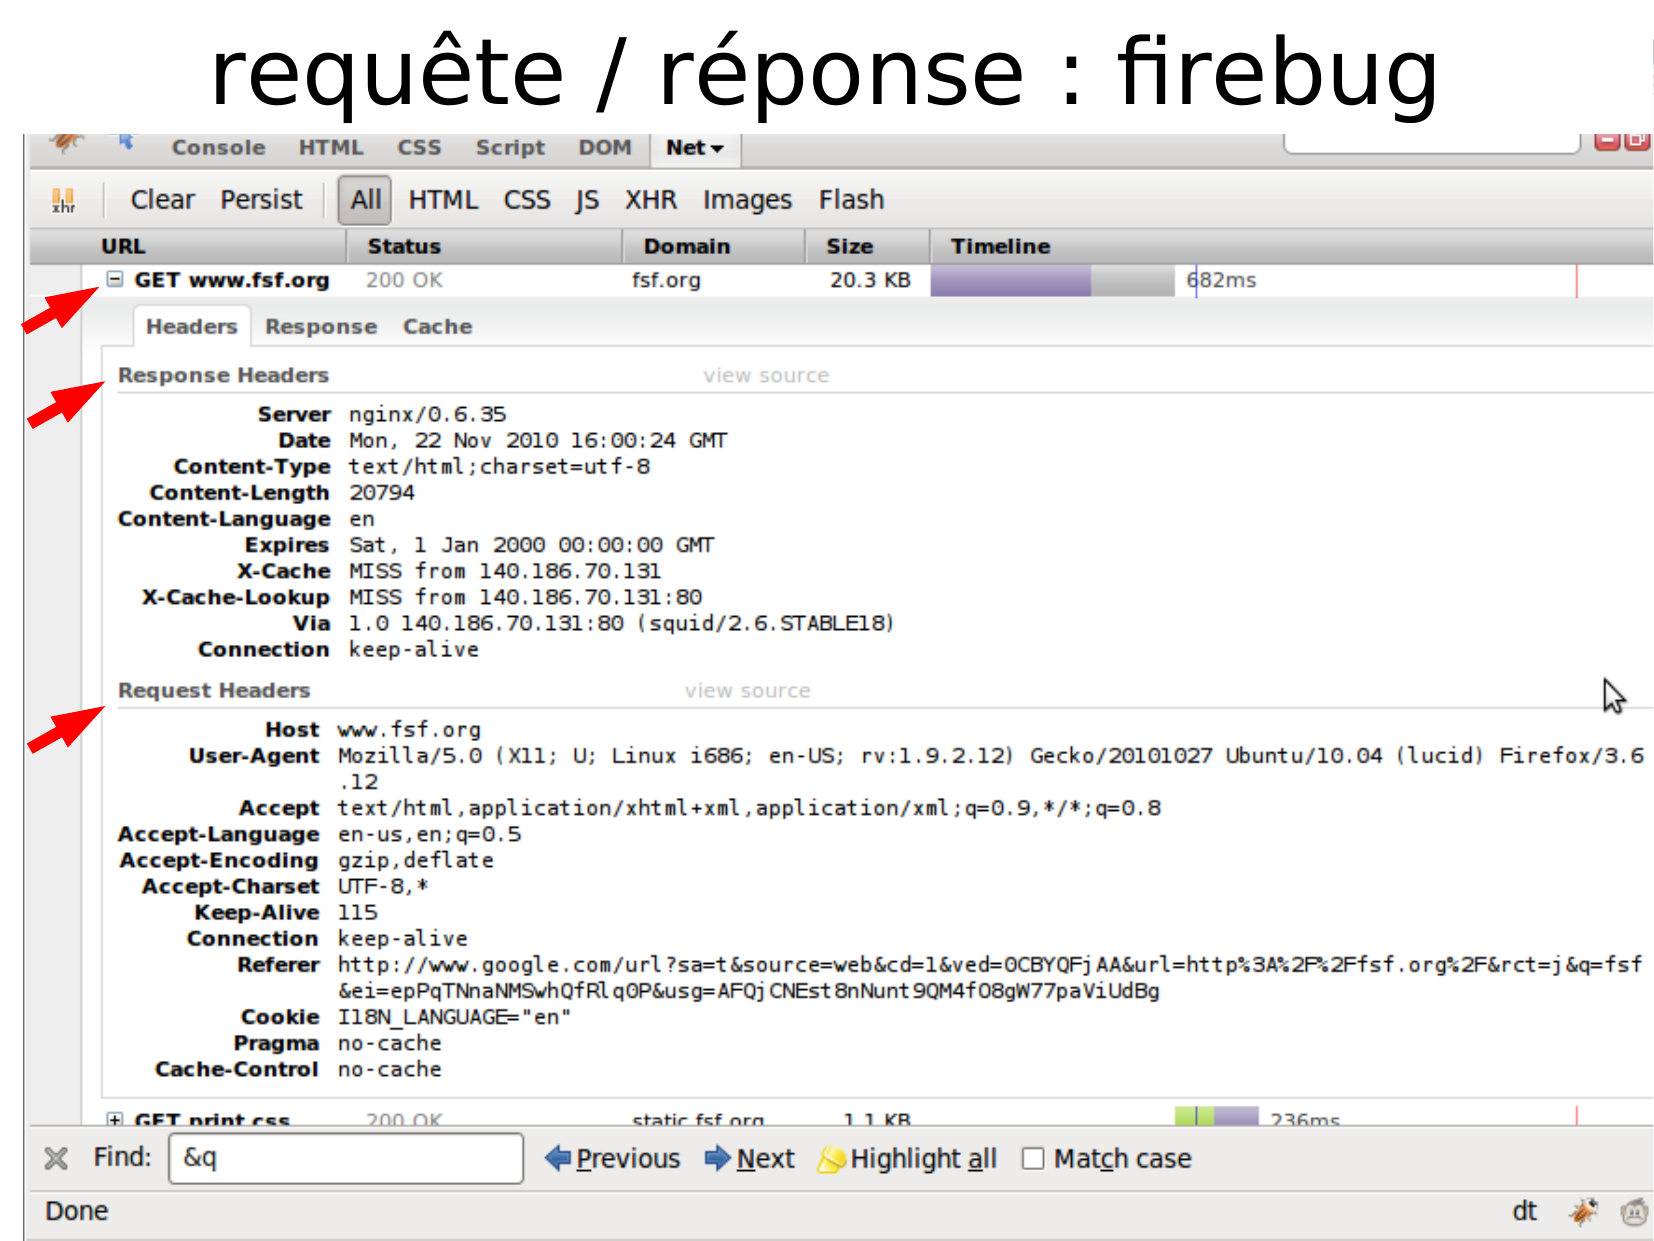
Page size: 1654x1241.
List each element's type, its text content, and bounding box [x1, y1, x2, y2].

title requête / réponse : firebug [0, 0, 1654, 134]
picture [23, 134, 1654, 1241]
